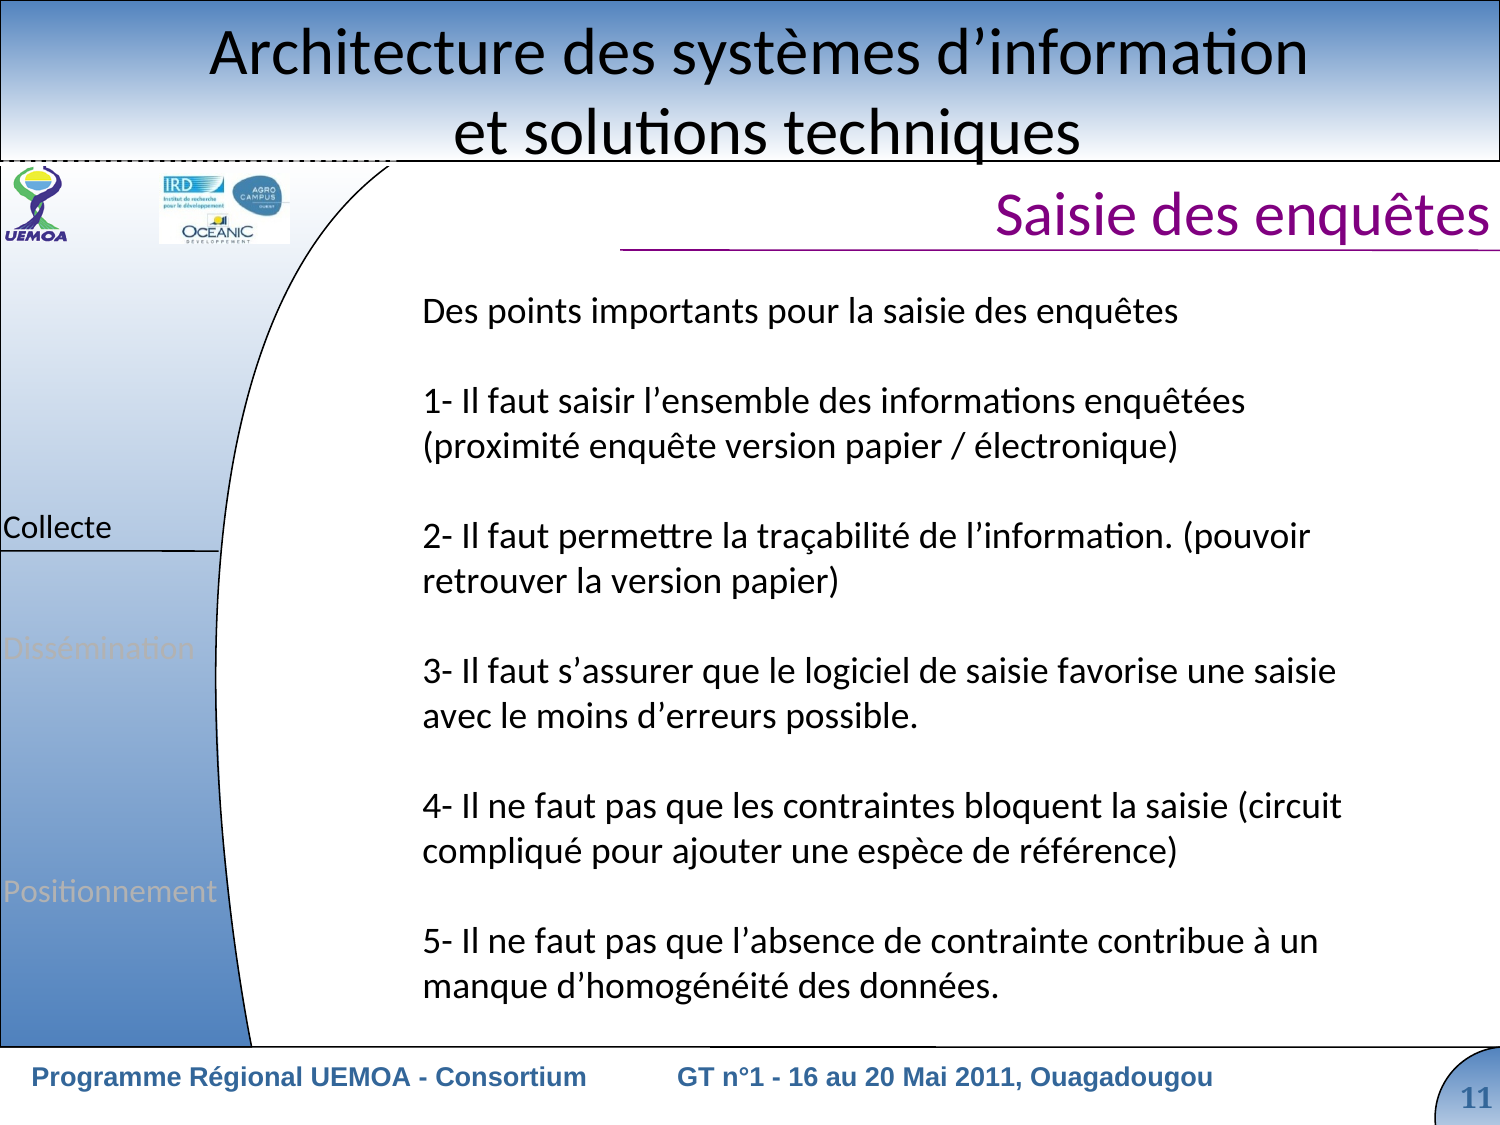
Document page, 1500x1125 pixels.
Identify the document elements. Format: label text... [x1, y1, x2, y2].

text_box Architecture des systèmes d’information et solutions techniques [53, 0, 1483, 161]
text_box Des points importants pour la saisie des enquêtes 1- Il faut saisir l’ensemble des informations enquêtées (proximité enquête version papier / électronique) 2- Il faut permettre la traçabilité de l’information. (pouvoir retrouver la version papier) 3- Il faut s’assurer que le logiciel de saisie favorise une saisie avec le moins d’erreurs possible. 4- Il ne faut pas que les contraintes bloquent la saisie (circuit compliqué pour ajouter une espèce de référence) 5- Il ne faut pas que l’absence de contrainte contribue à un manque d’homogénéité des données. [407, 278, 1412, 1015]
text_box Saisie des enquêtes [265, 165, 1500, 256]
picture [159, 173, 265, 244]
text_box Collecte Dissémination Positionnement [0, 497, 314, 1039]
picture [0, 166, 73, 244]
